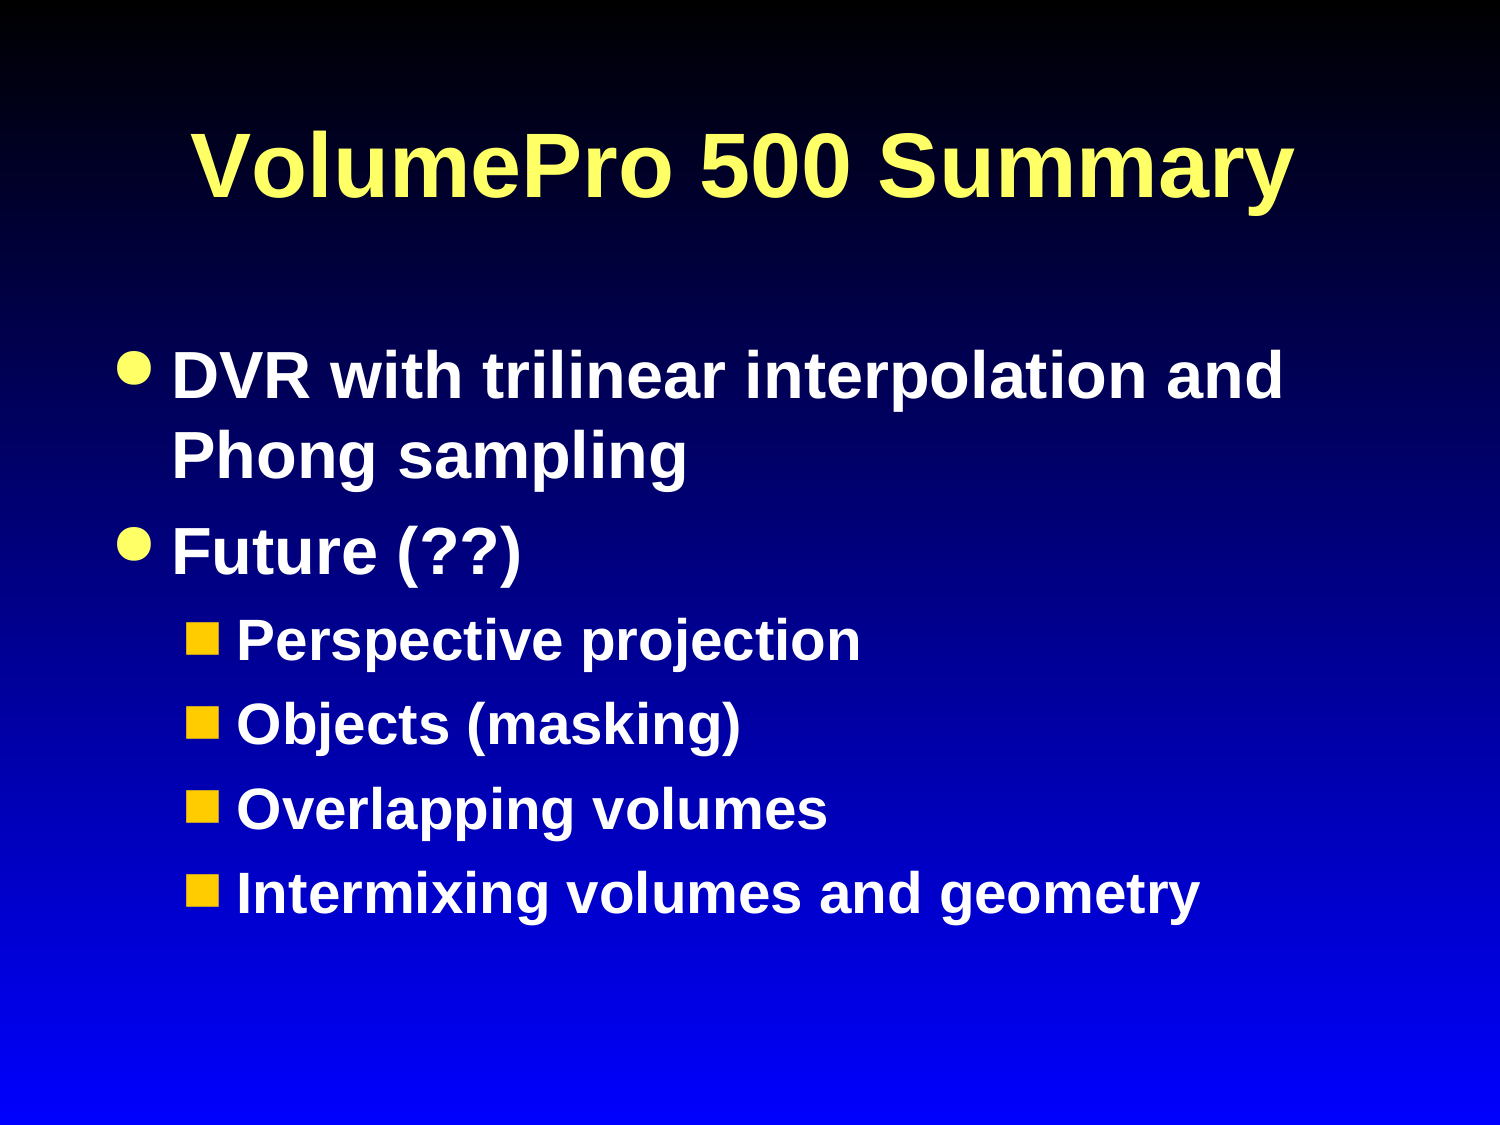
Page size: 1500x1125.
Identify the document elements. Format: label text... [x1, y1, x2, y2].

title VolumePro 500 Summary [99, 37, 1388, 225]
list DVR with trilinear interpolation and Phong sampling Future (??) Perspective projection Objects (masking) Overlapping volumes Intermixing volumes and geometry [99, 324, 1388, 1000]
